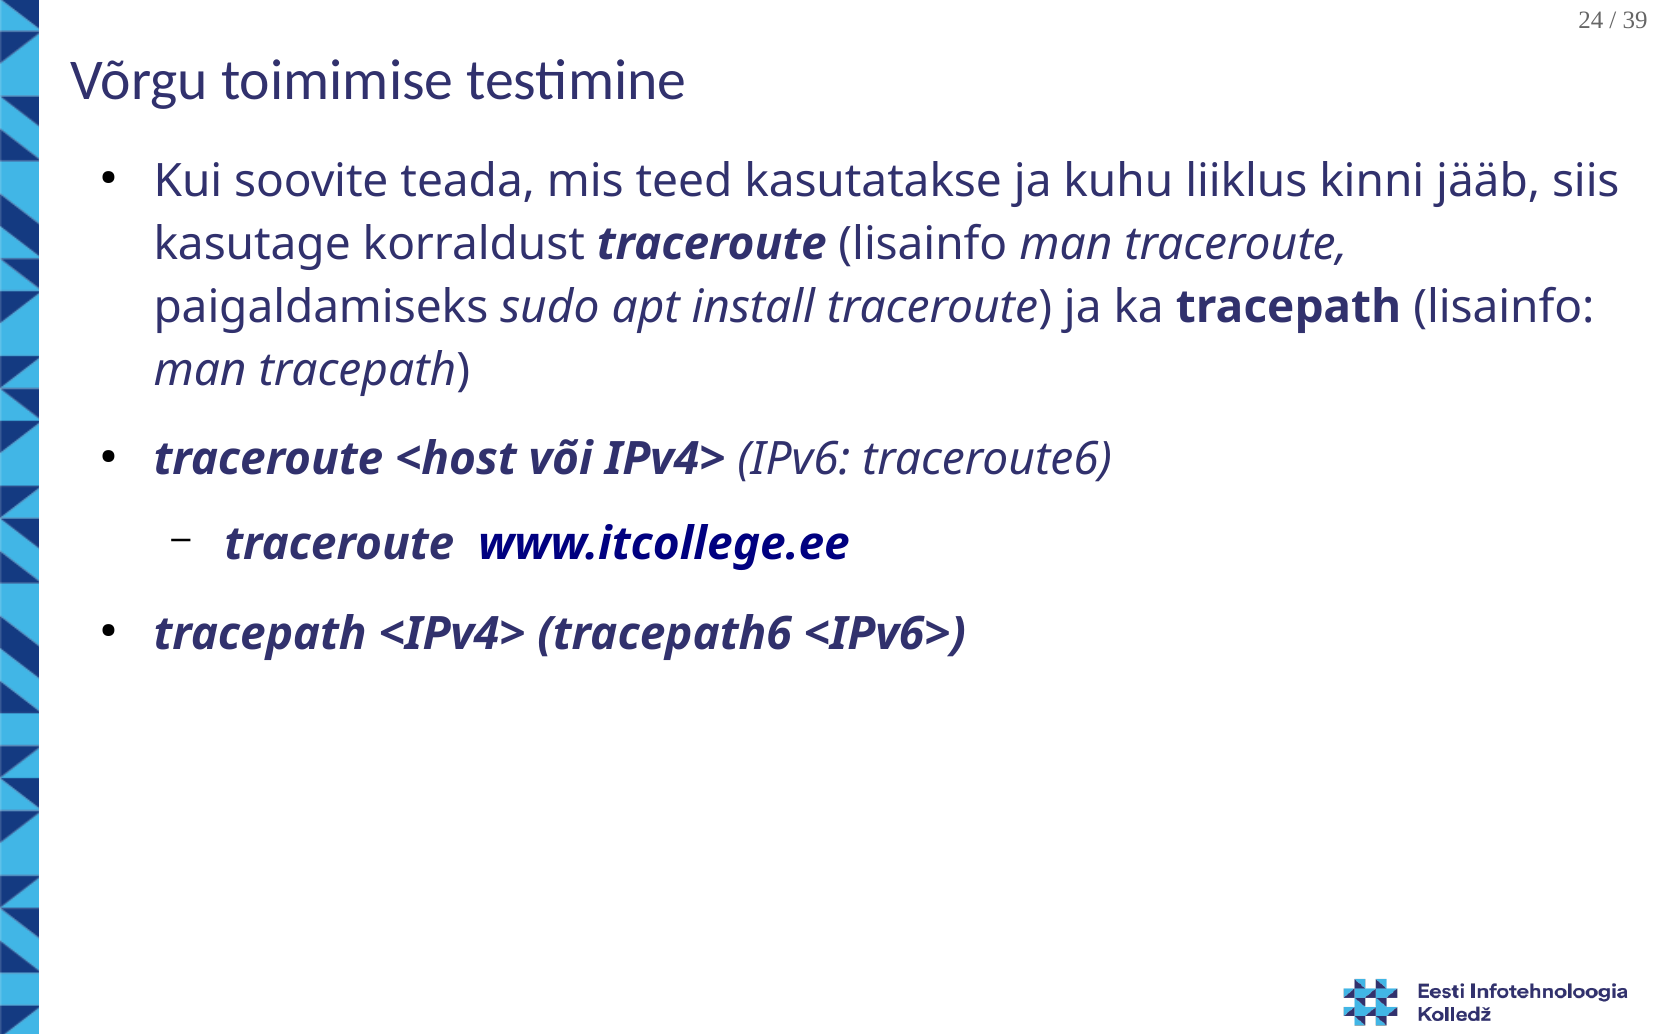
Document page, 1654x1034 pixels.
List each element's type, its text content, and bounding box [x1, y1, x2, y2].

title Võrgu toimimise testimine [70, 41, 1630, 130]
list Kui soovite teada, mis teed kasutatakse ja kuhu liiklus kinni jääb, siis kasutage korraldust traceroute (lisainfo man traceroute, paigaldamiseks sudo apt install traceroute) ja ka tracepath (lisainfo: man tracepath) traceroute <host või IPv4> (IPv6: traceroute6) traceroute www.itcollege.ee tracepath <IPv4> (tracepath6 <IPv6>) [82, 147, 1654, 891]
